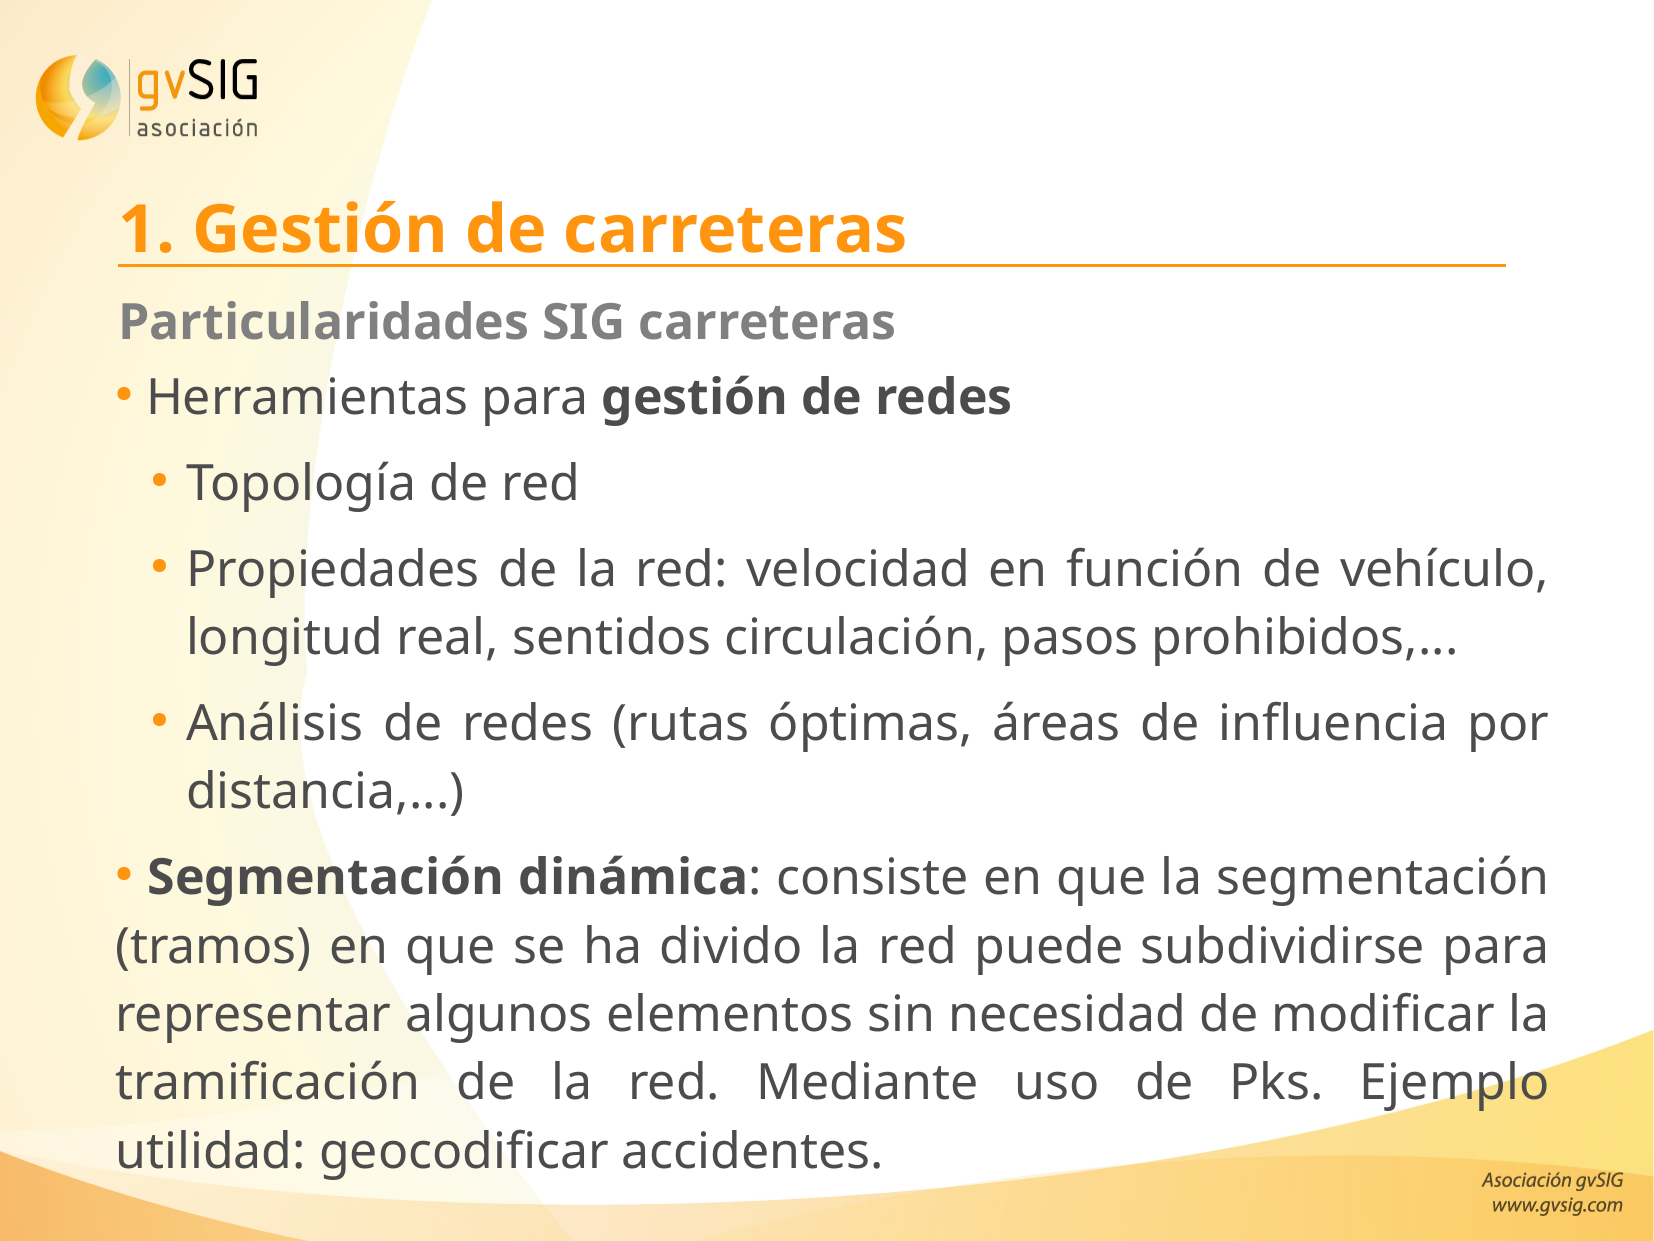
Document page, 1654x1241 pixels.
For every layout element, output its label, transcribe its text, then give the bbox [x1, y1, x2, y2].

text_box Herramientas para gestión de redes Topología de red Propiedades de la red: velocidad en función de vehículo, longitud real, sentidos circulación, pasos prohibidos,... Análisis de redes (rutas óptimas, áreas de influencia por distancia,...) Segmentación dinámica: consiste en que la segmentación (tramos) en que se ha divido la red puede subdividirse para representar algunos elementos sin necesidad de modificar la tramificación de la red. Mediante uso de Pks. Ejemplo utilidad: geocodificar accidentes. [100, 353, 1565, 1241]
title 1. Gestión de carreteras [118, 177, 1607, 276]
picture [0, 0, 1654, 1241]
title Particularidades SIG carreteras [118, 276, 1447, 353]
